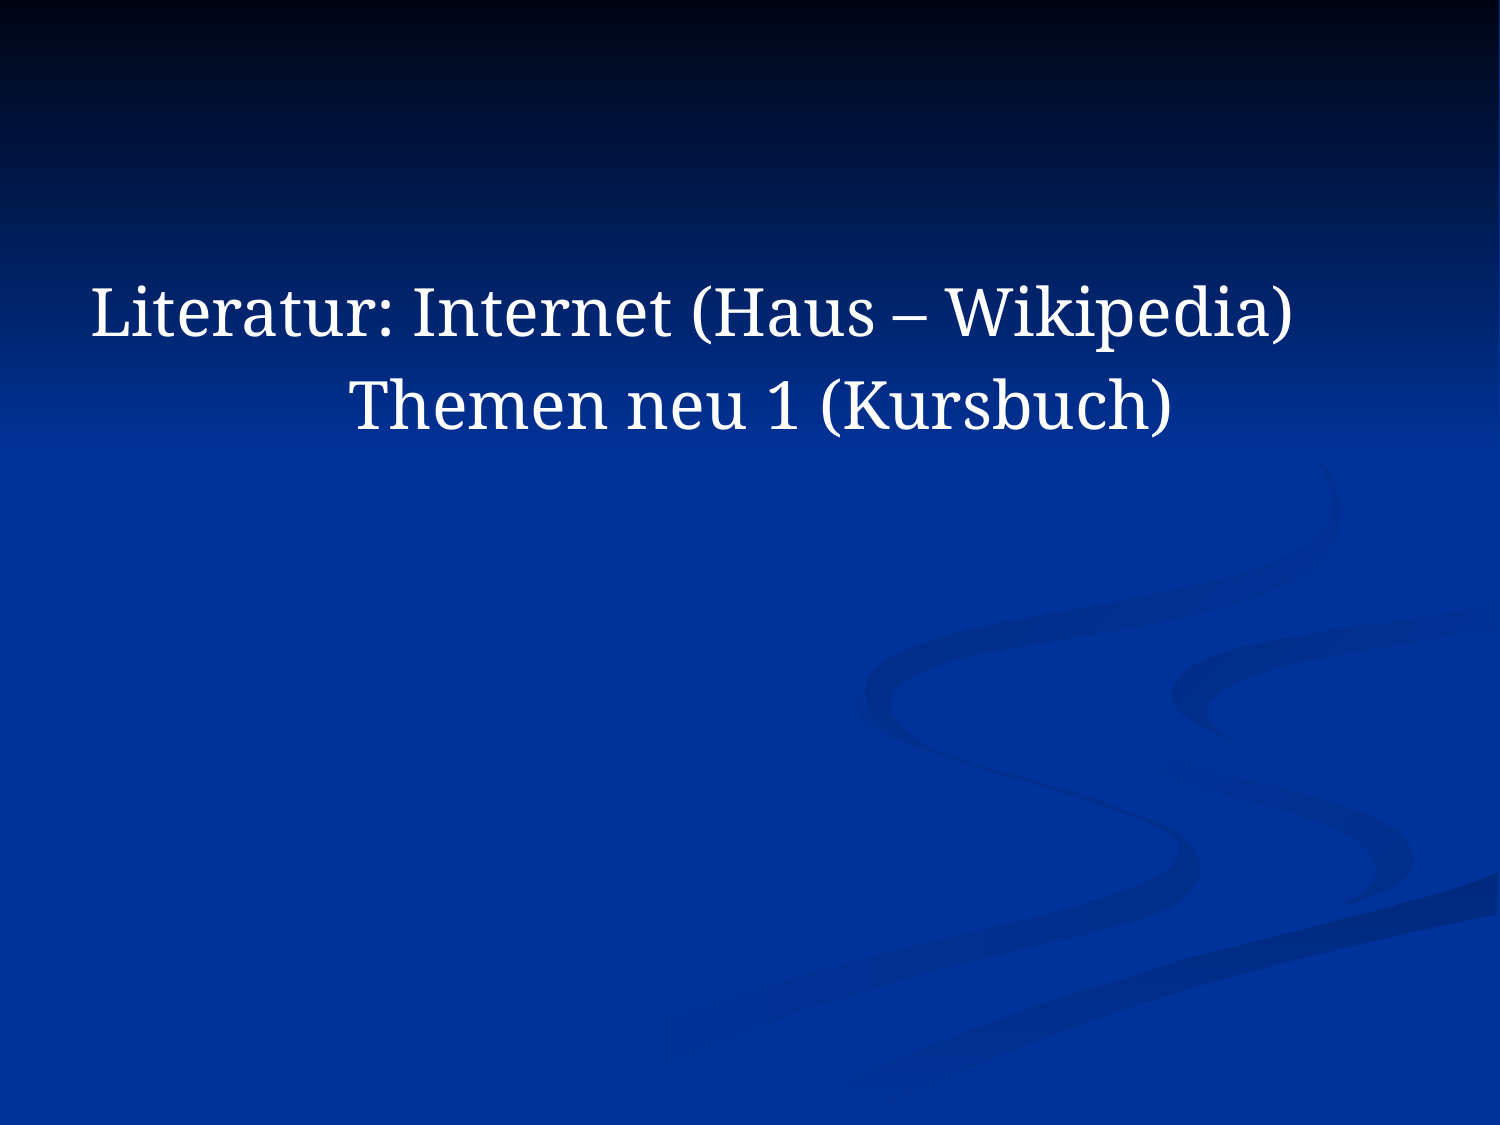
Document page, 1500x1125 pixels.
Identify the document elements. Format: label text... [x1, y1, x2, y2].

list Literatur: Internet (Haus – Wikipedia) Themen neu 1 (Kursbuch) [75, 262, 1425, 1005]
